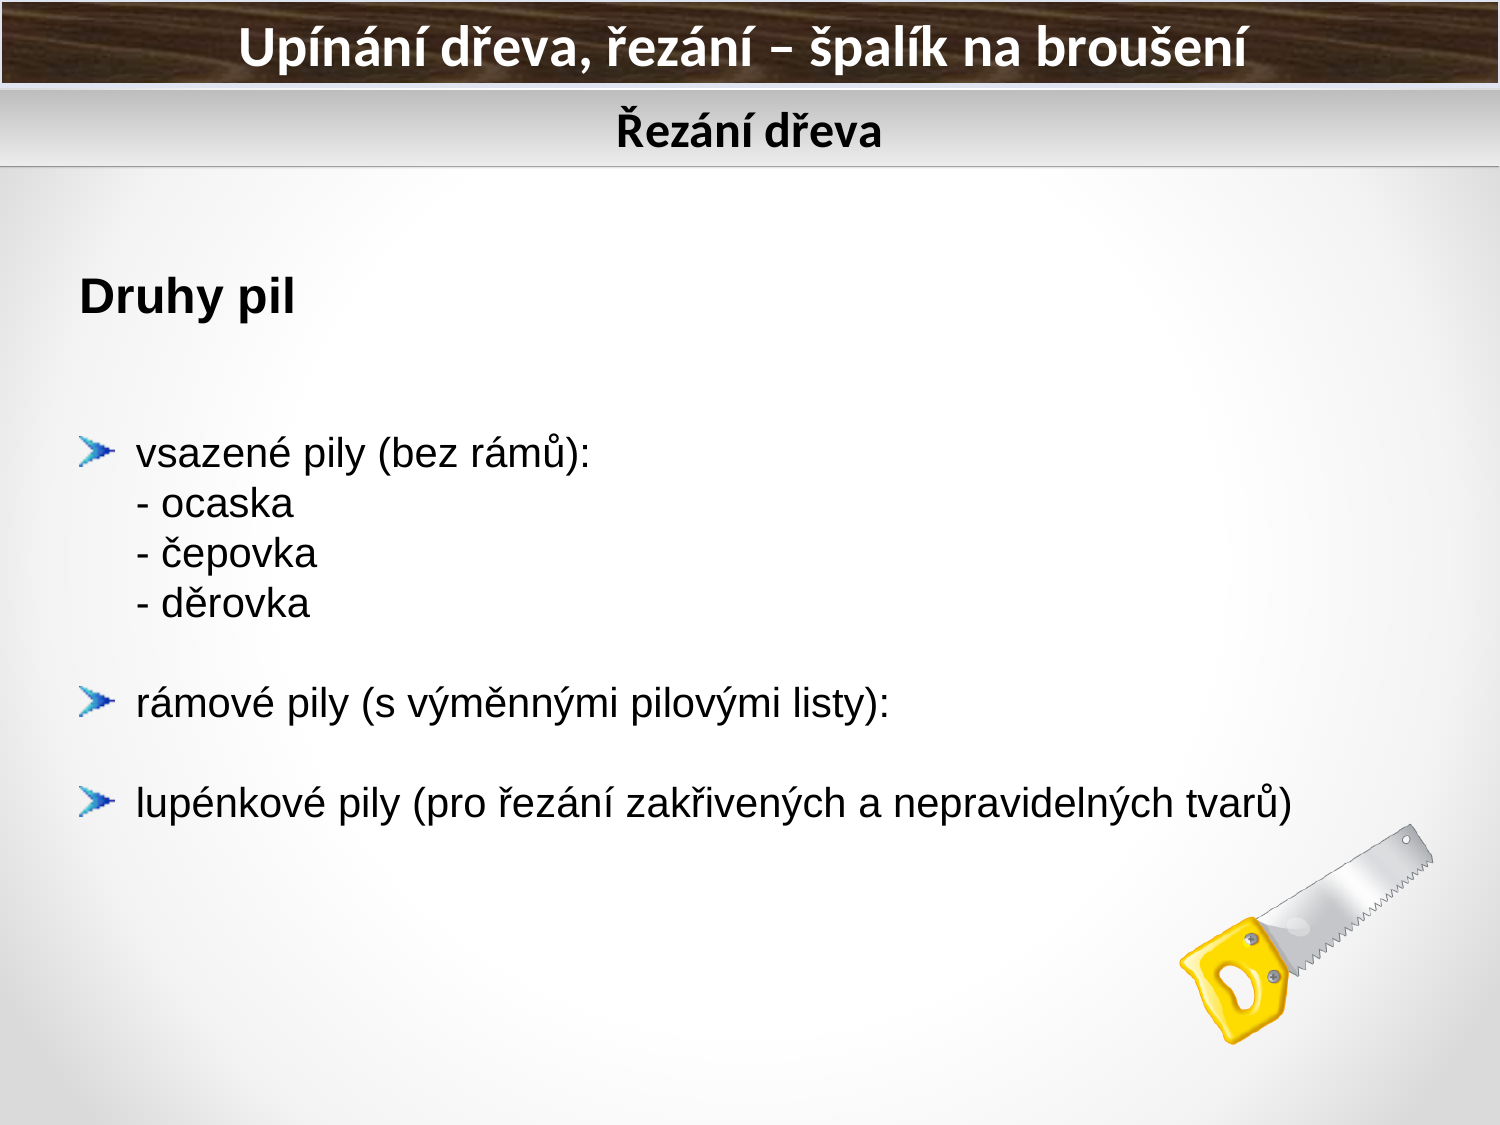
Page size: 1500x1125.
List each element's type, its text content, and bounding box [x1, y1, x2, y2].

picture [0, 166, 1500, 1125]
picture [0, 86, 1500, 90]
text_box vsazené pily (bez rámů): - ocaska - čepovka - děrovka rámové pily (s výměnnými pilovými listy): lupénkové pily (pro řezání zakřivených a nepravidelných tvarů) [64, 418, 1329, 834]
text_box Upínání dřeva, řezání – špalík na broušení [0, 0, 1500, 86]
text_box Řezání dřeva [0, 90, 1500, 166]
text_box Druhy pil [64, 255, 1436, 331]
